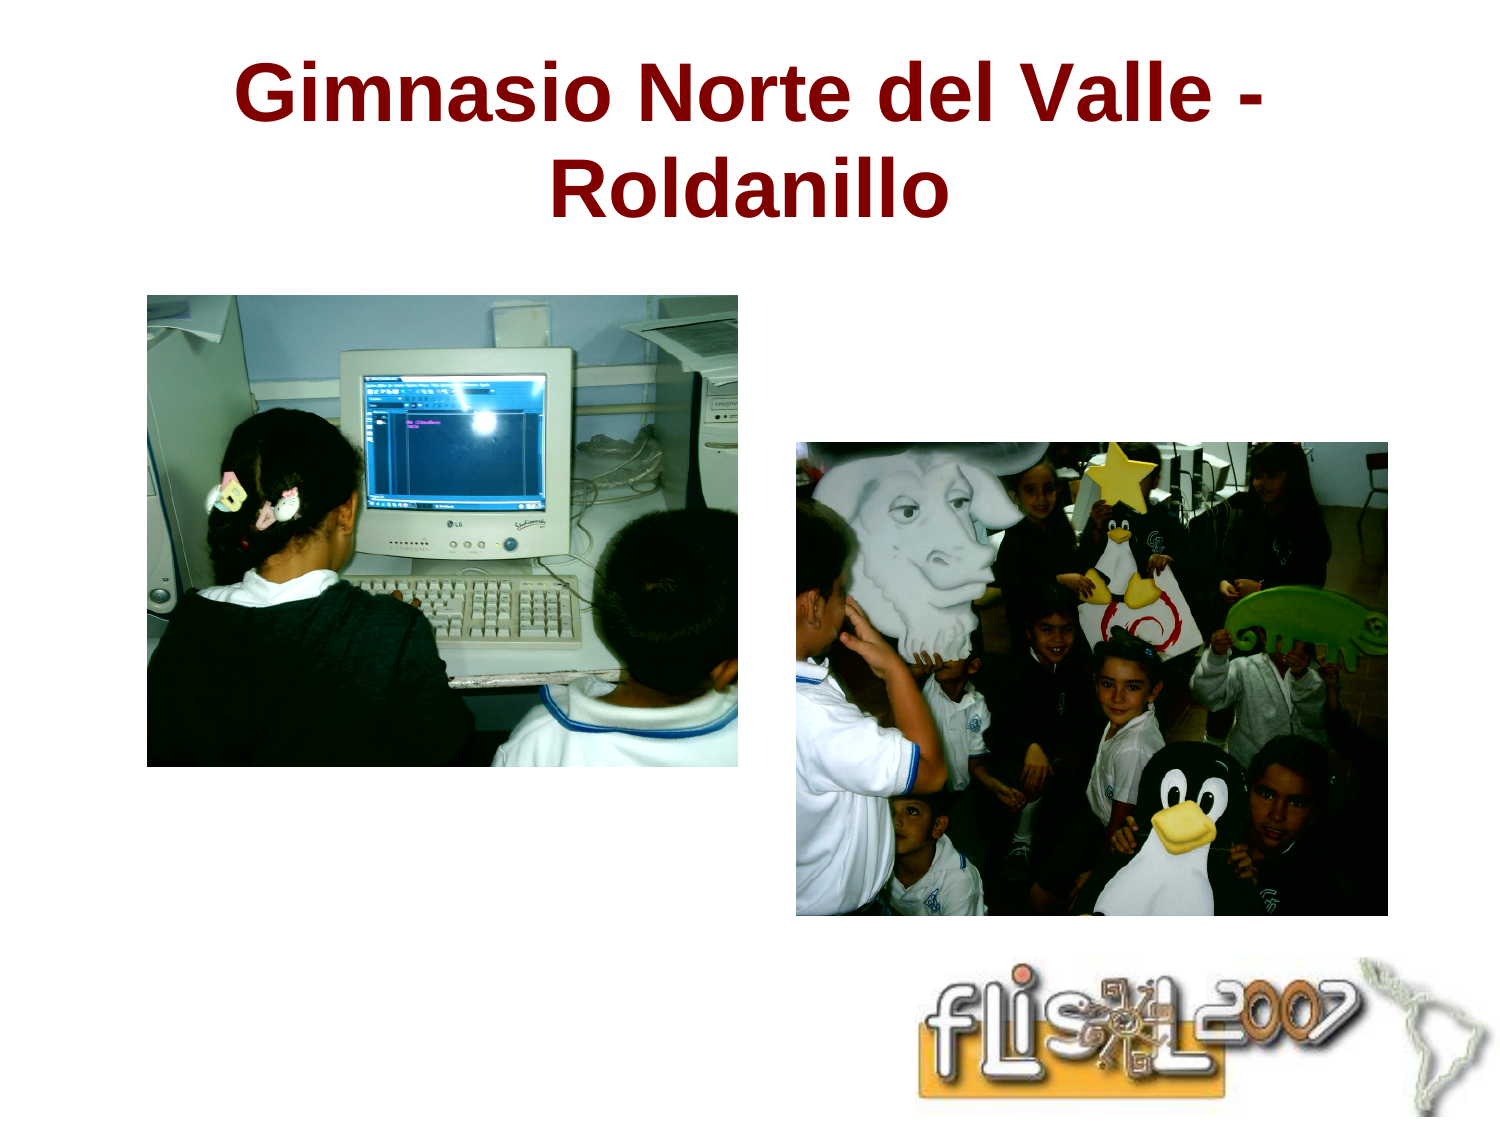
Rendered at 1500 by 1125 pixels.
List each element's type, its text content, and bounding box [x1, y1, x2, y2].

picture [915, 956, 1500, 1117]
picture [796, 442, 1388, 916]
picture [147, 295, 738, 767]
title Gimnasio Norte del Valle - Roldanillo [75, 13, 1426, 265]
